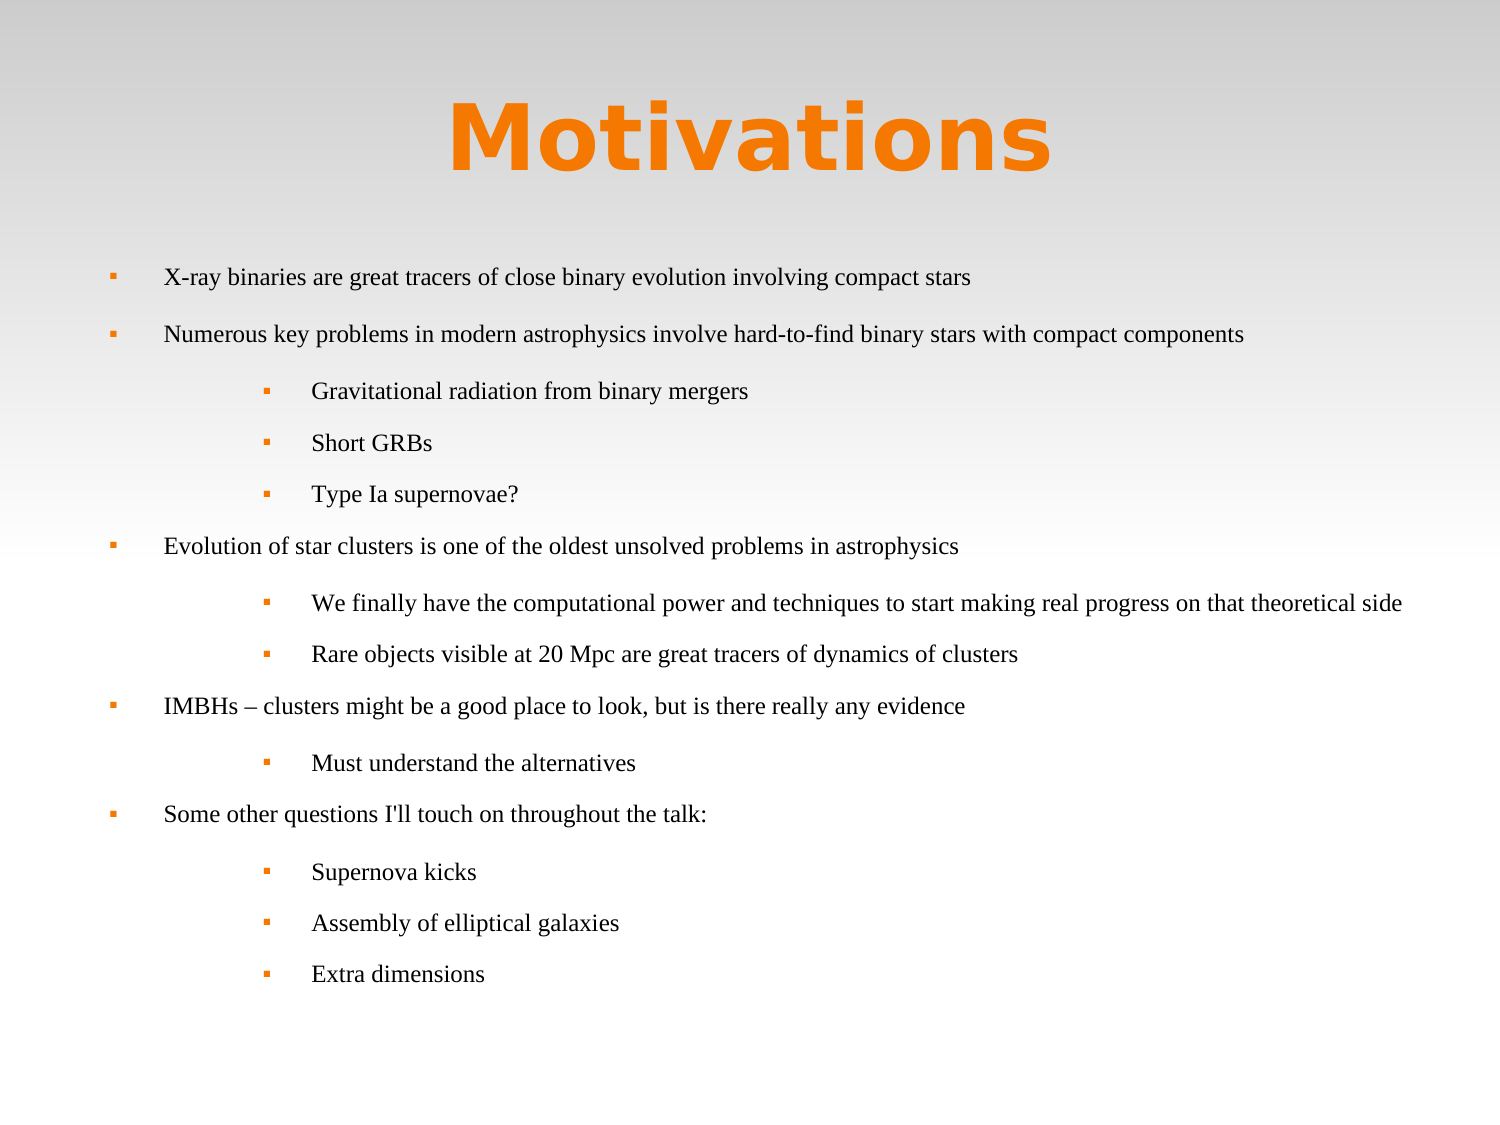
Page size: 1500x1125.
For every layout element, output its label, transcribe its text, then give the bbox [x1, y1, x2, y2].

list X-ray binaries are great tracers of close binary evolution involving compact stars Numerous key problems in modern astrophysics involve hard-to-find binary stars with compact components Gravitational radiation from binary mergers Short GRBs Type Ia supernovae? Evolution of star clusters is one of the oldest unsolved problems in astrophysics We finally have the computational power and techniques to start making real progress on that theoretical side Rare objects visible at 20 Mpc are great tracers of dynamics of clusters IMBHs – clusters might be a good place to look, but is there really any evidence Must understand the alternatives Some other questions I'll touch on throughout the talk: Supernova kicks Assembly of elliptical galaxies Extra dimensions [75, 263, 1425, 1028]
title Motivations [75, 44, 1425, 233]
